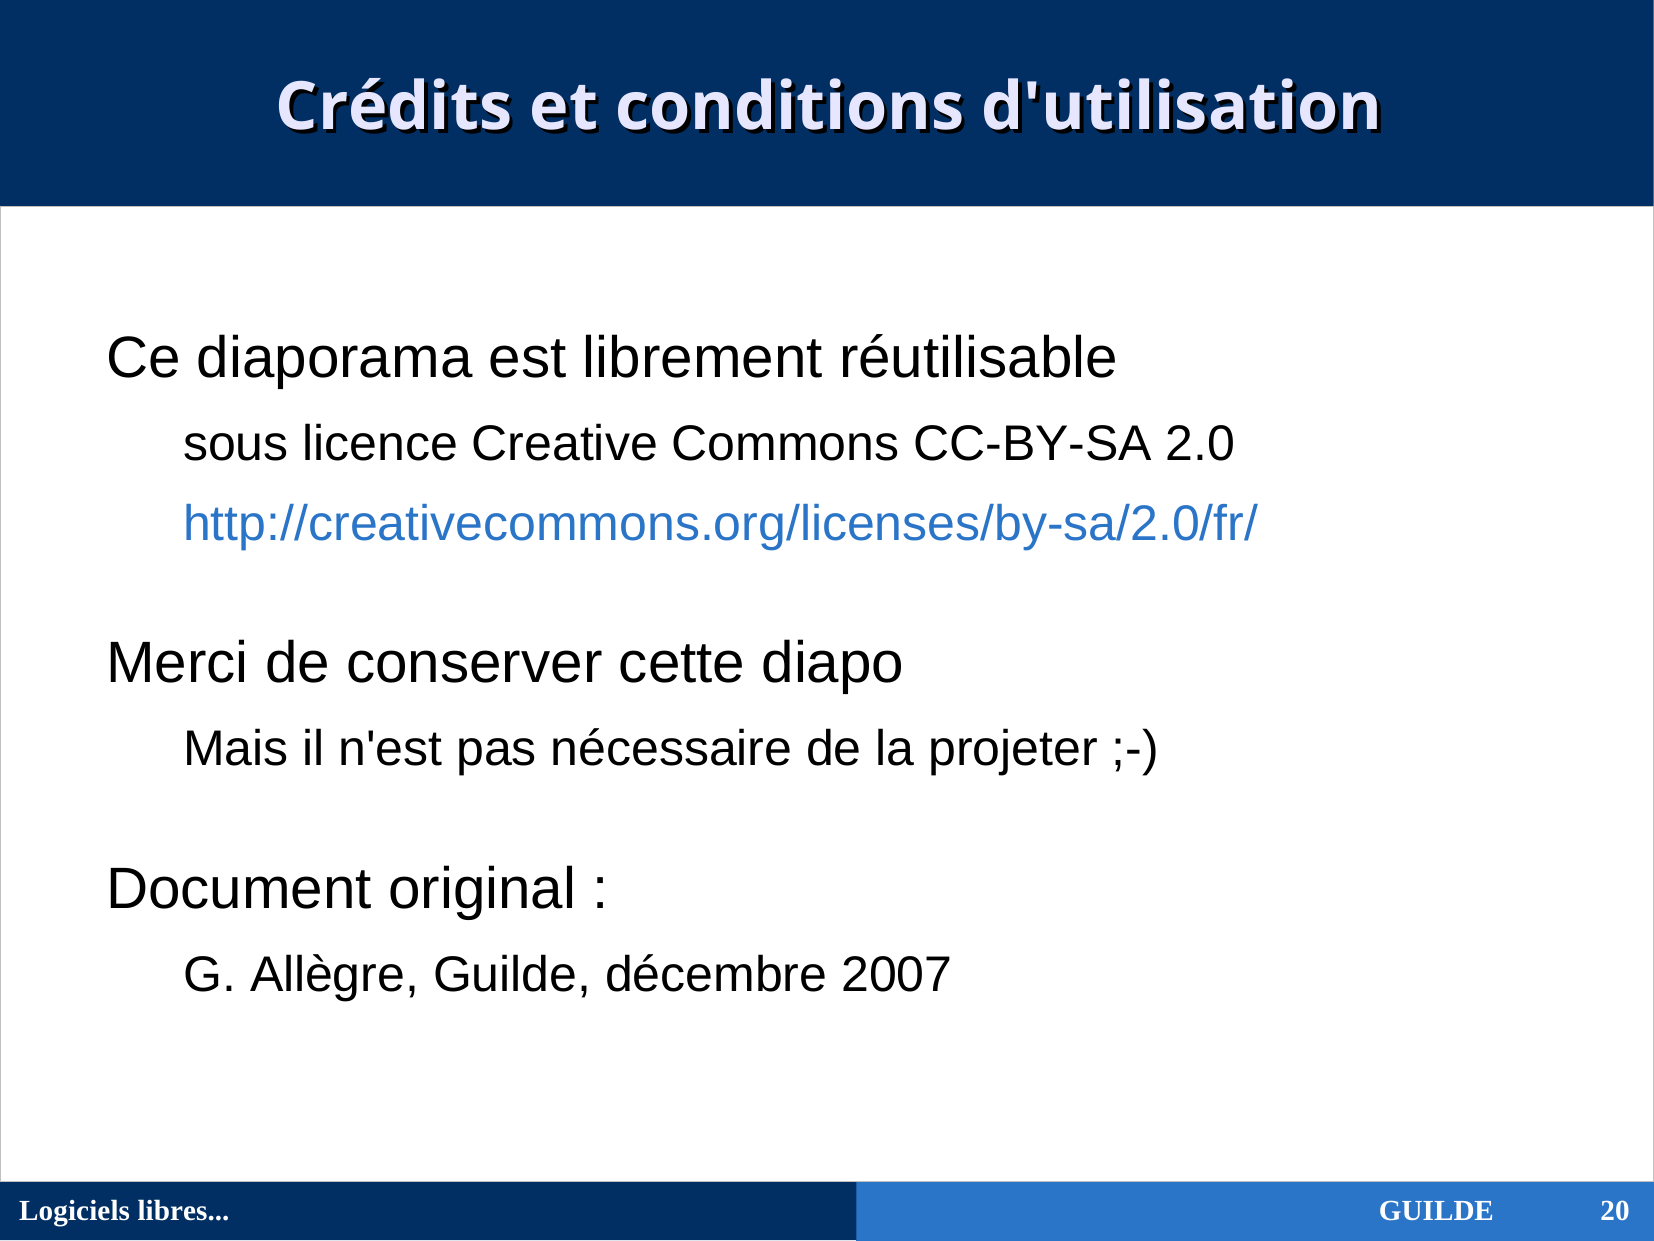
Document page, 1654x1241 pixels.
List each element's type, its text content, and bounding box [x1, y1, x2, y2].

list Ce diaporama est librement réutilisable sous licence Creative Commons CC-BY-SA 2.0 http://creativecommons.org/licenses/by-sa/2.0/fr/ Merci de conserver cette diapo Mais il n'est pas nécessaire de la projeter ;-) Document original : G. Allègre, Guilde, décembre 2007 [88, 324, 1595, 1084]
title Crédits et conditions d'utilisation [123, 0, 1536, 208]
